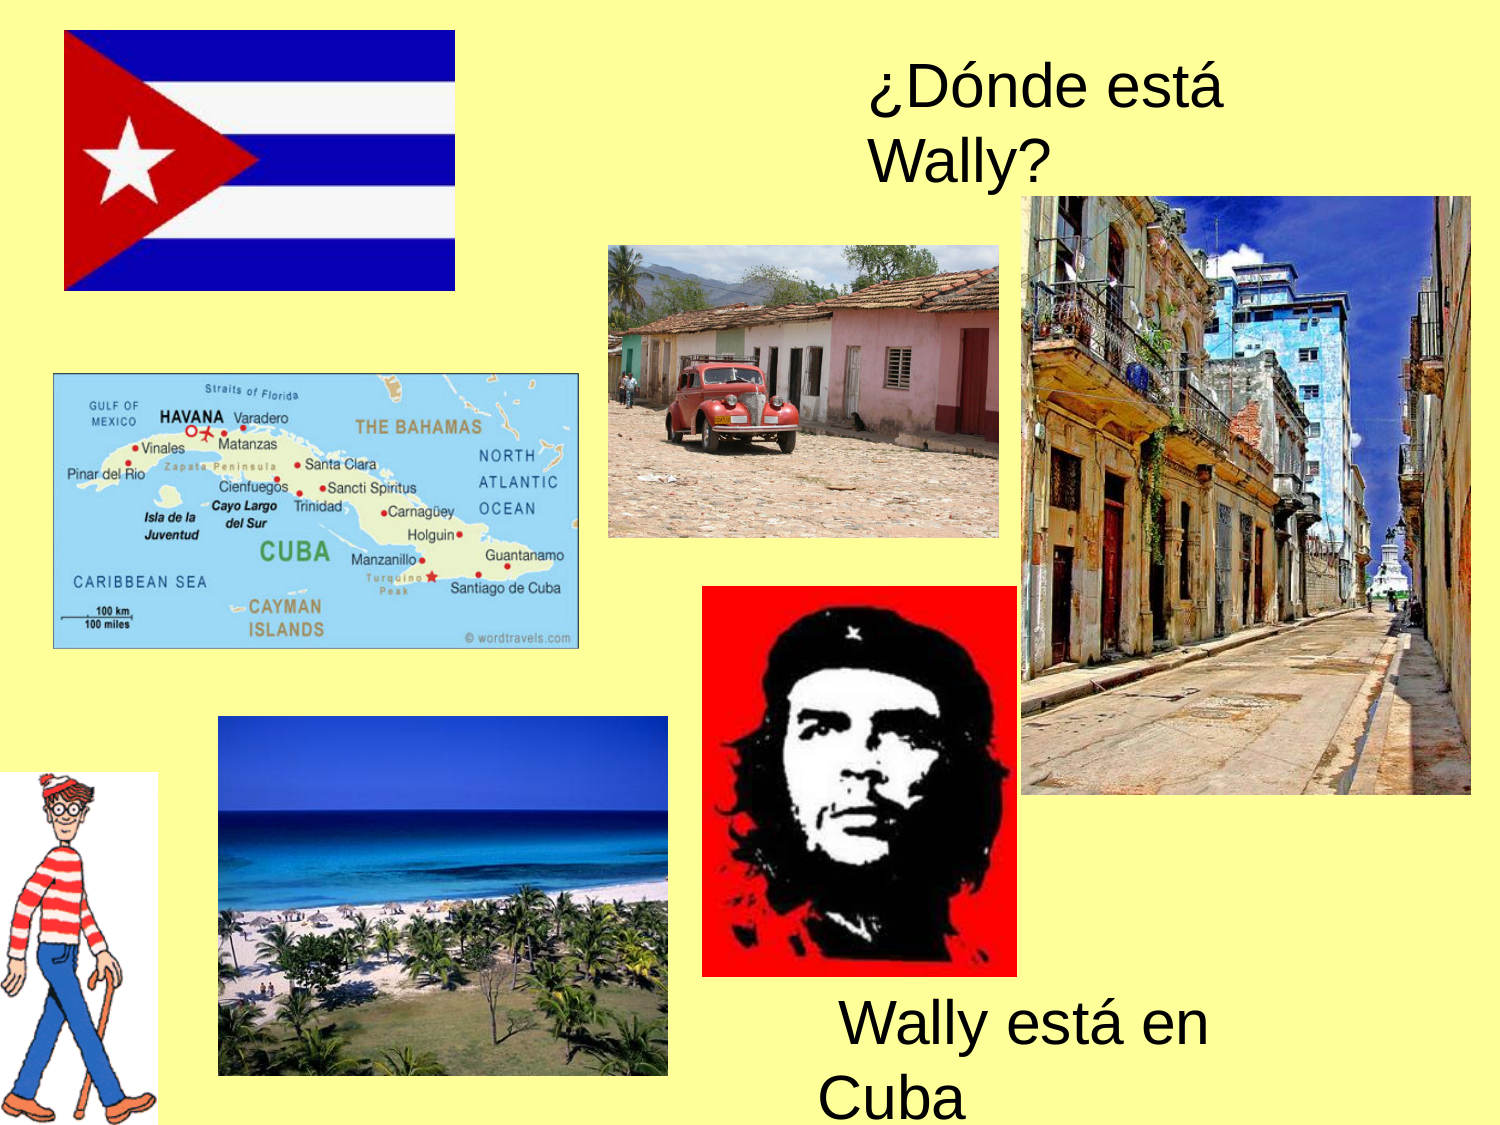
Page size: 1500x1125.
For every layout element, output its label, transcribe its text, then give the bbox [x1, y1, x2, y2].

picture [53, 373, 579, 649]
picture [64, 30, 455, 291]
picture [608, 245, 999, 538]
picture [218, 716, 668, 1076]
picture [0, 772, 158, 1125]
picture [1021, 196, 1471, 795]
text_box ¿Dónde está Wally? [852, 37, 1443, 128]
picture [702, 586, 1017, 977]
text_box Wally está en Cuba [802, 974, 1393, 1066]
